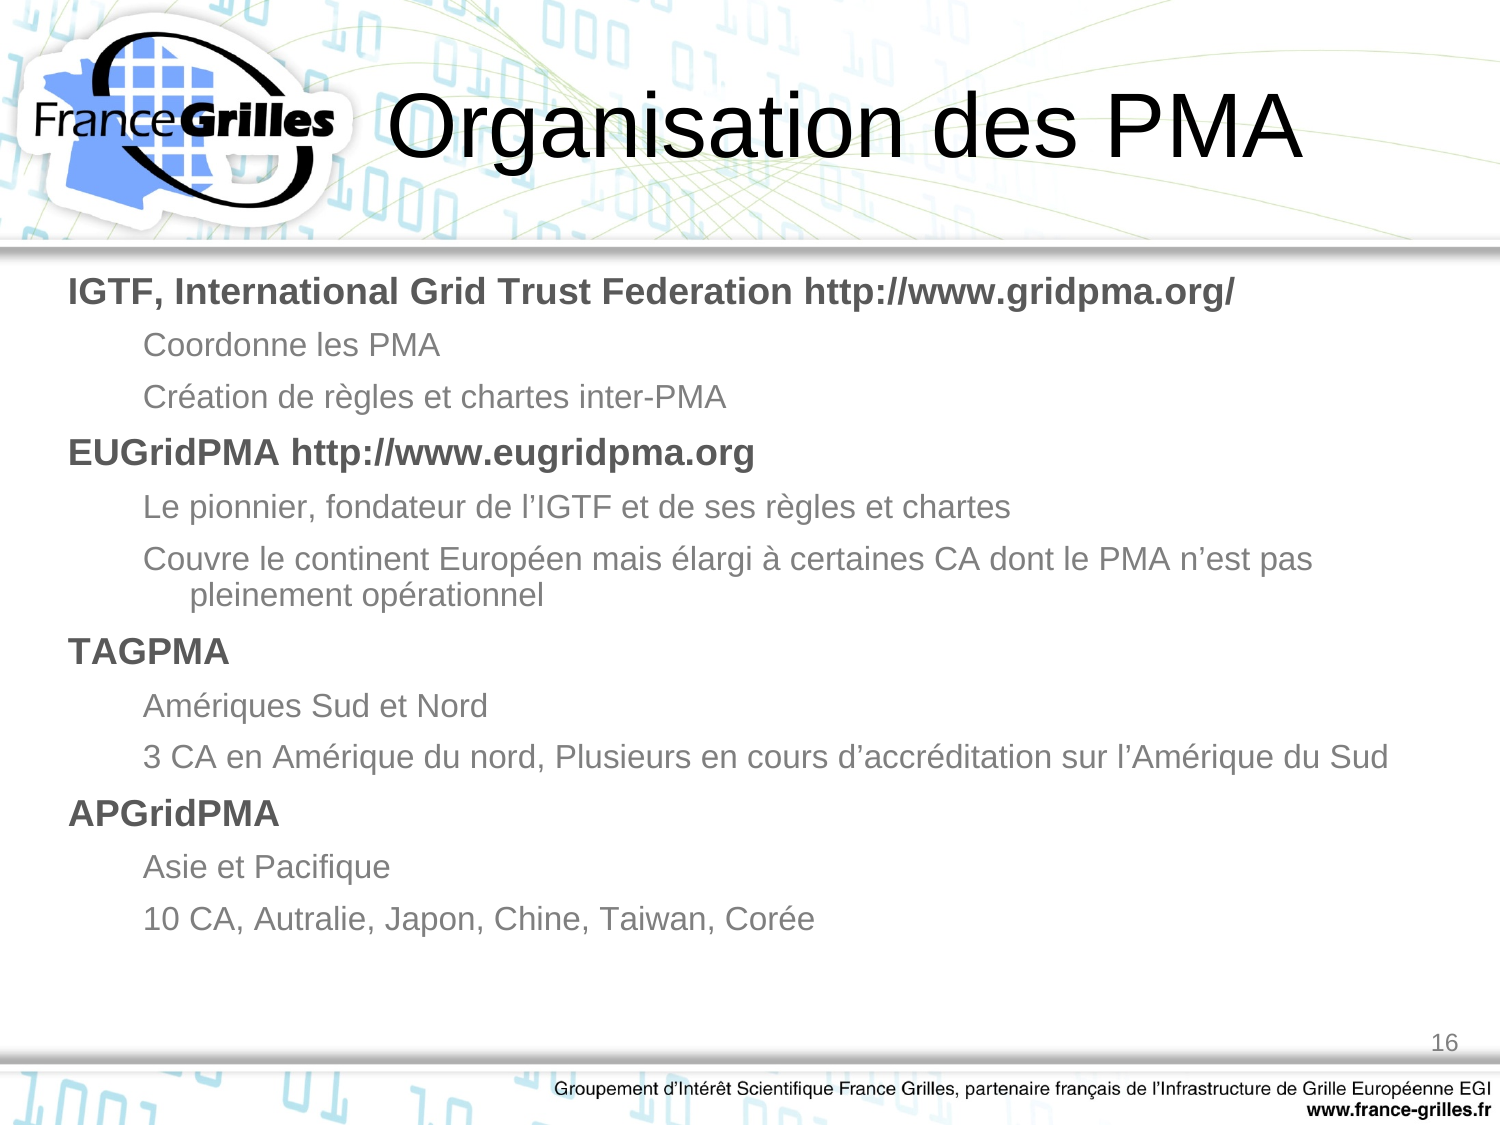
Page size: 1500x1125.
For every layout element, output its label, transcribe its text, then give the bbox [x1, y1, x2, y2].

title Organisation des PMA [372, 7, 1459, 244]
list IGTF, International Grid Trust Federation http://www.gridpma.org/ Coordonne les PMA Création de règles et chartes inter-PMA EUGridPMA http://www.eugridpma.org Le pionnier, fondateur de l’IGTF et de ses règles et chartes Couvre le continent Européen mais élargi à certaines CA dont le PMA n’est pas pleinement opérationnel TAGPMA Amériques Sud et Nord 3 CA en Amérique du nord, Plusieurs en cours d’accréditation sur l’Amérique du Sud APGridPMA Asie et Pacifique 10 CA, Autralie, Japon, Chine, Taiwan, Corée [53, 262, 1459, 1024]
picture [0, 0, 1500, 1125]
